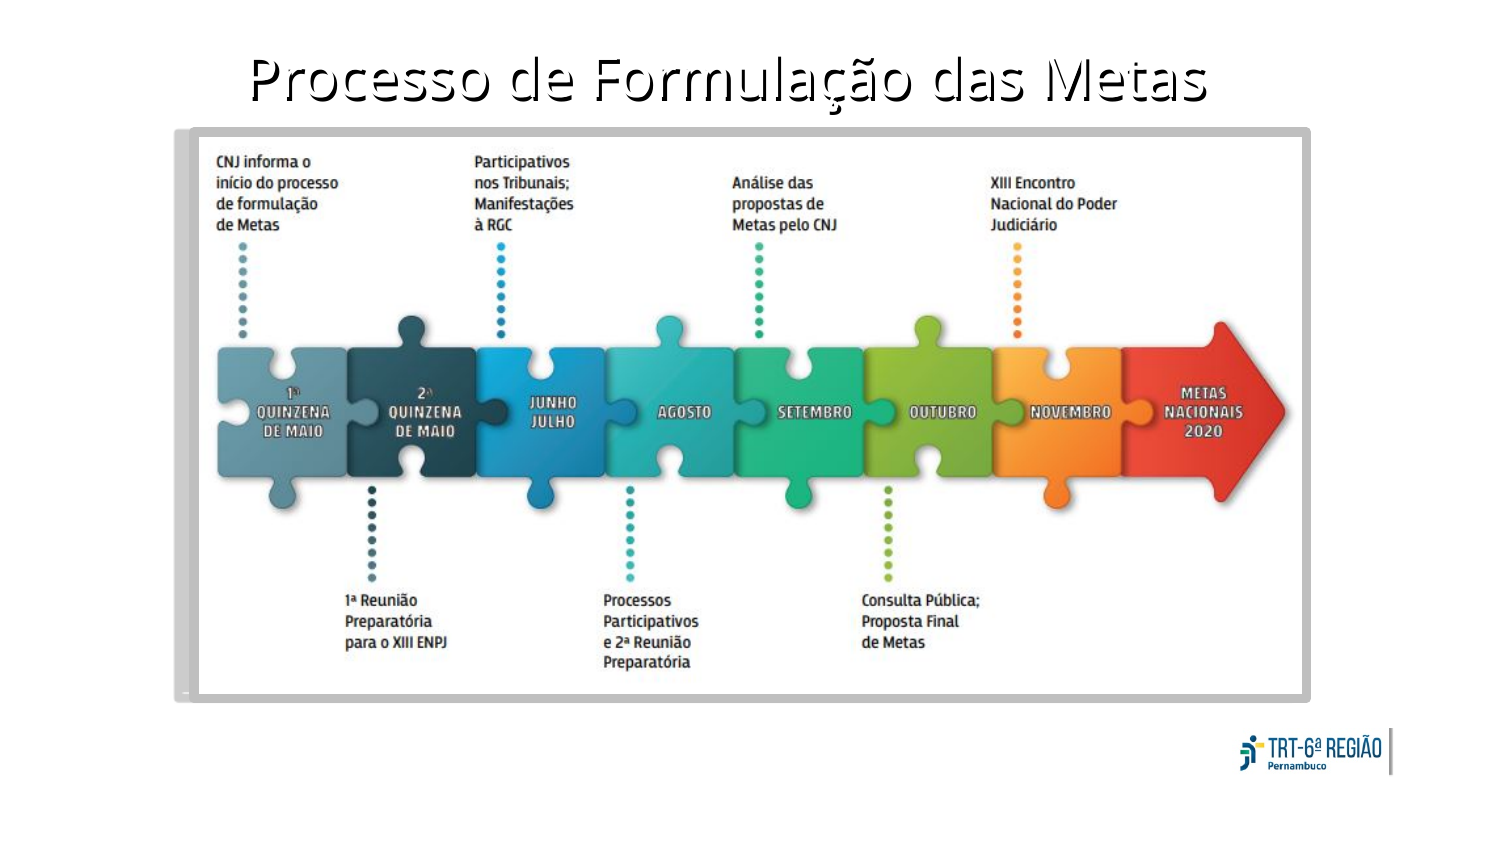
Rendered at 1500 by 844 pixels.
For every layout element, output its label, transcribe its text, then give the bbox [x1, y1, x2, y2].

picture [198, 136, 1302, 694]
text_box Processo de Formulação das Metas [229, 32, 1271, 117]
picture [1232, 728, 1389, 777]
